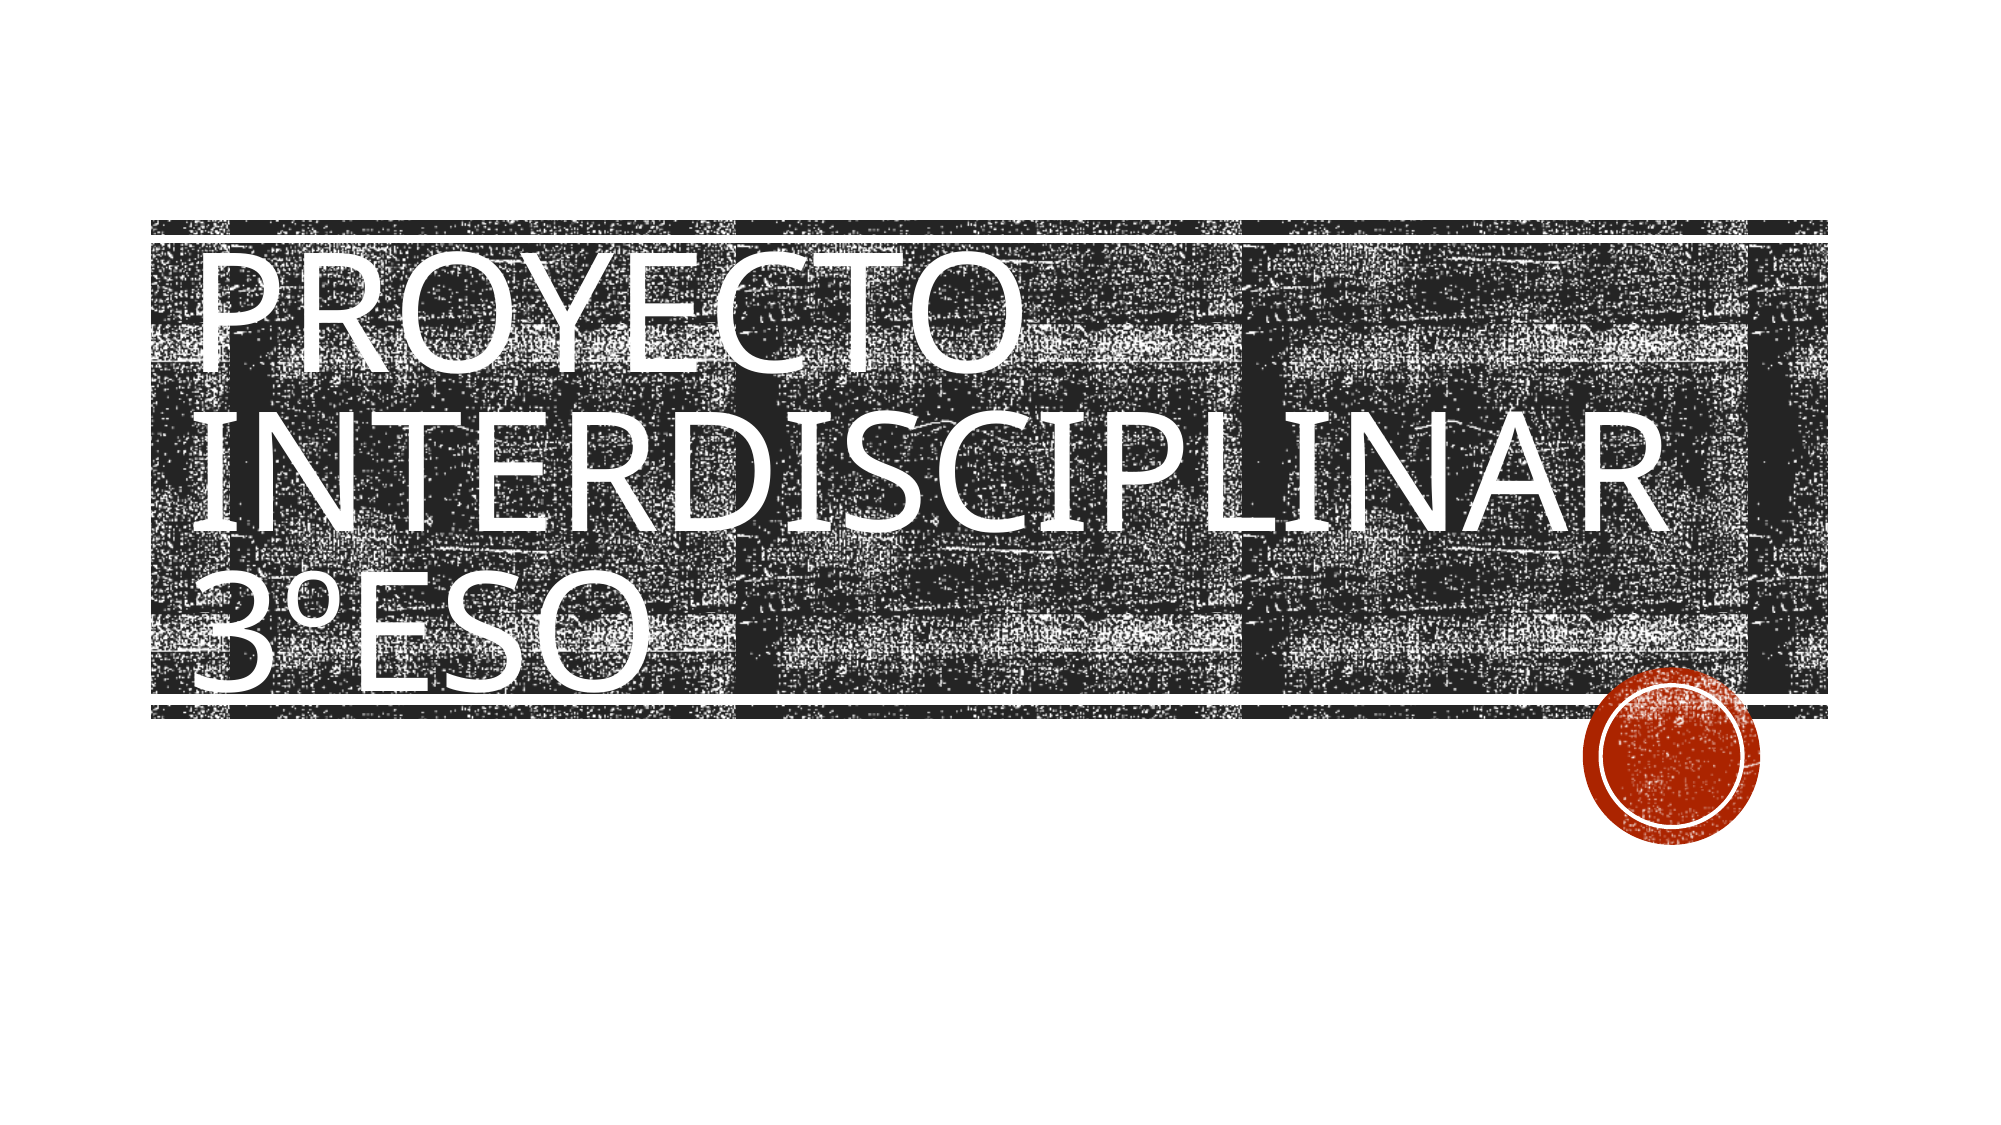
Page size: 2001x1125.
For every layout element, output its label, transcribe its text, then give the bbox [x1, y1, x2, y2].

title PROYECTO INTERDISCIPLINAR 3ºESO [172, 234, 1808, 733]
picture [1582, 733, 1761, 845]
picture [1603, 733, 1740, 824]
